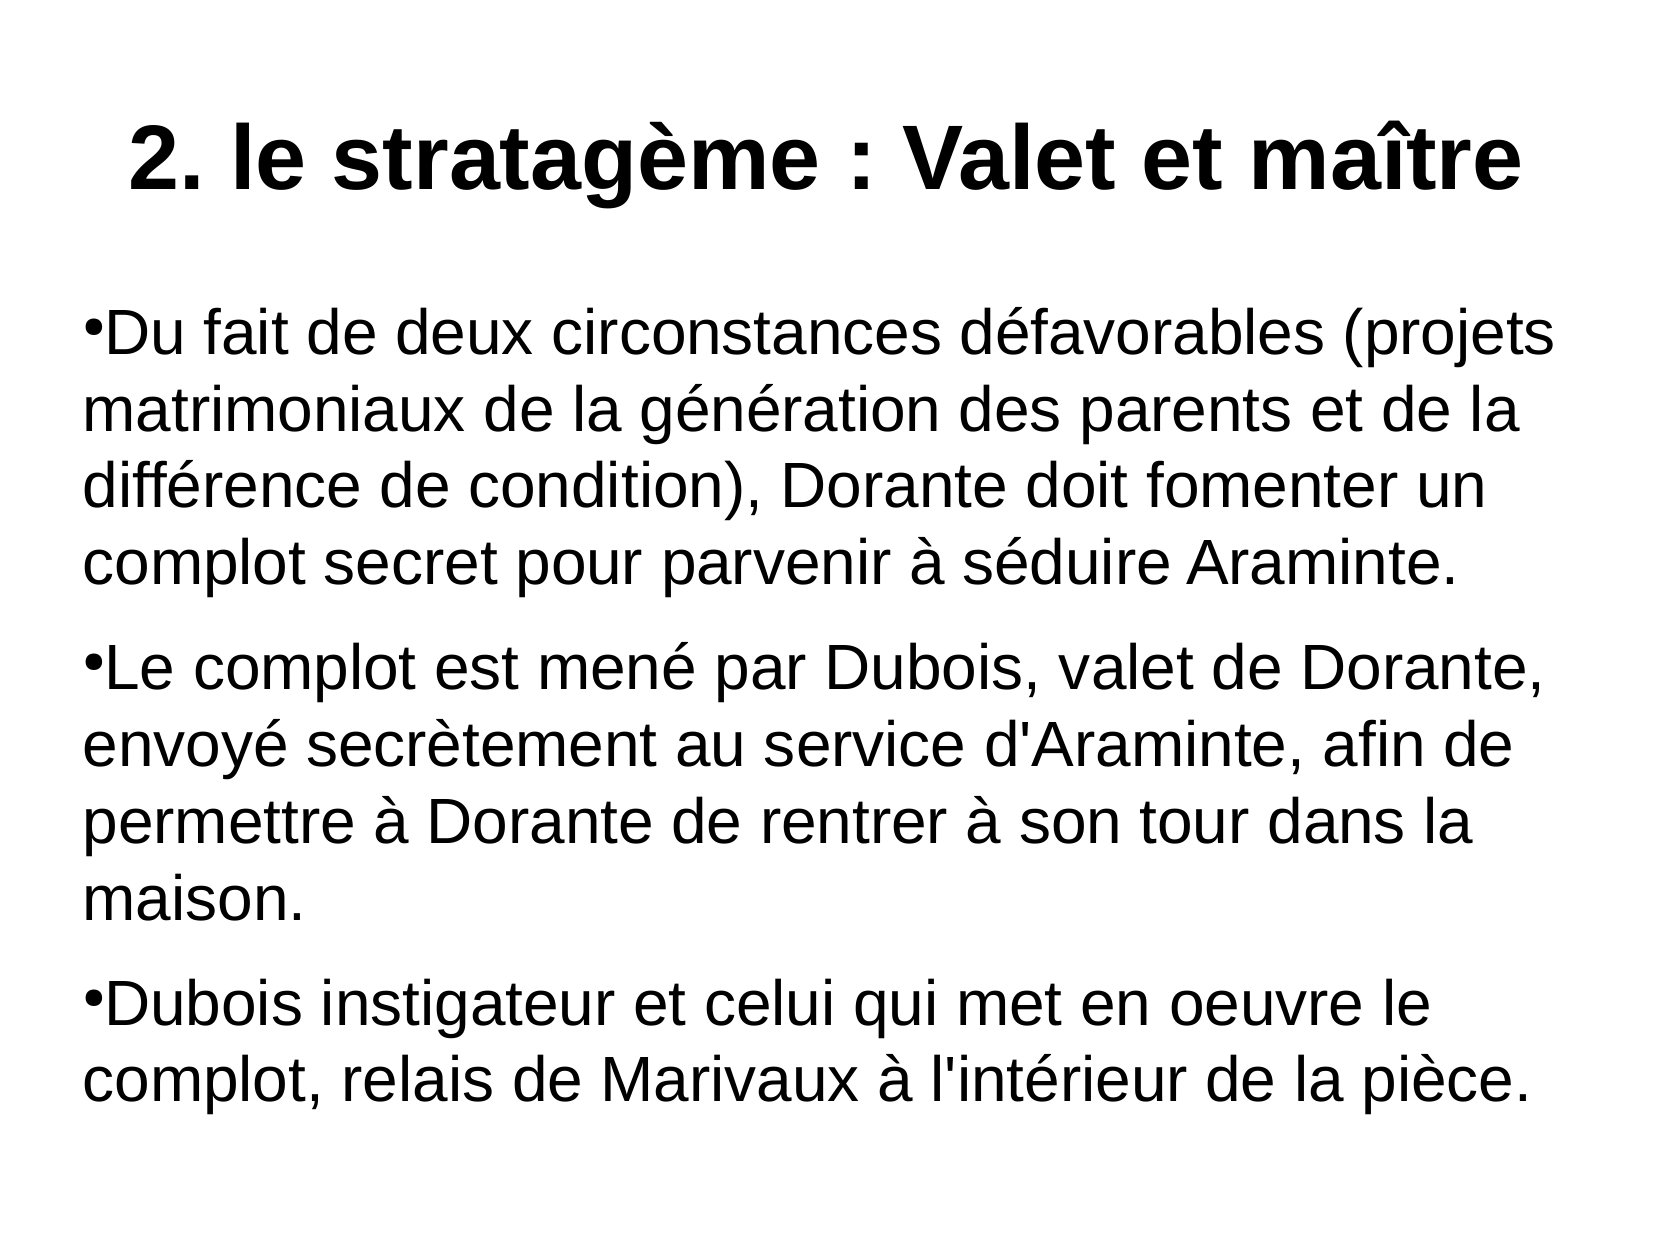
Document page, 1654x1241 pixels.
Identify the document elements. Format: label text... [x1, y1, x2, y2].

list Du fait de deux circonstances défavorables (projets matrimoniaux de la génération des parents et de la différence de condition), Dorante doit fomenter un complot secret pour parvenir à séduire Araminte. Le complot est mené par Dubois, valet de Dorante, envoyé secrètement au service d'Araminte, afin de permettre à Dorante de rentrer à son tour dans la maison. Dubois instigateur et celui qui met en oeuvre le complot, relais de Marivaux à l'intérieur de la pièce. [82, 290, 1571, 1241]
title 2. le stratagème : Valet et maître [82, 49, 1571, 257]
